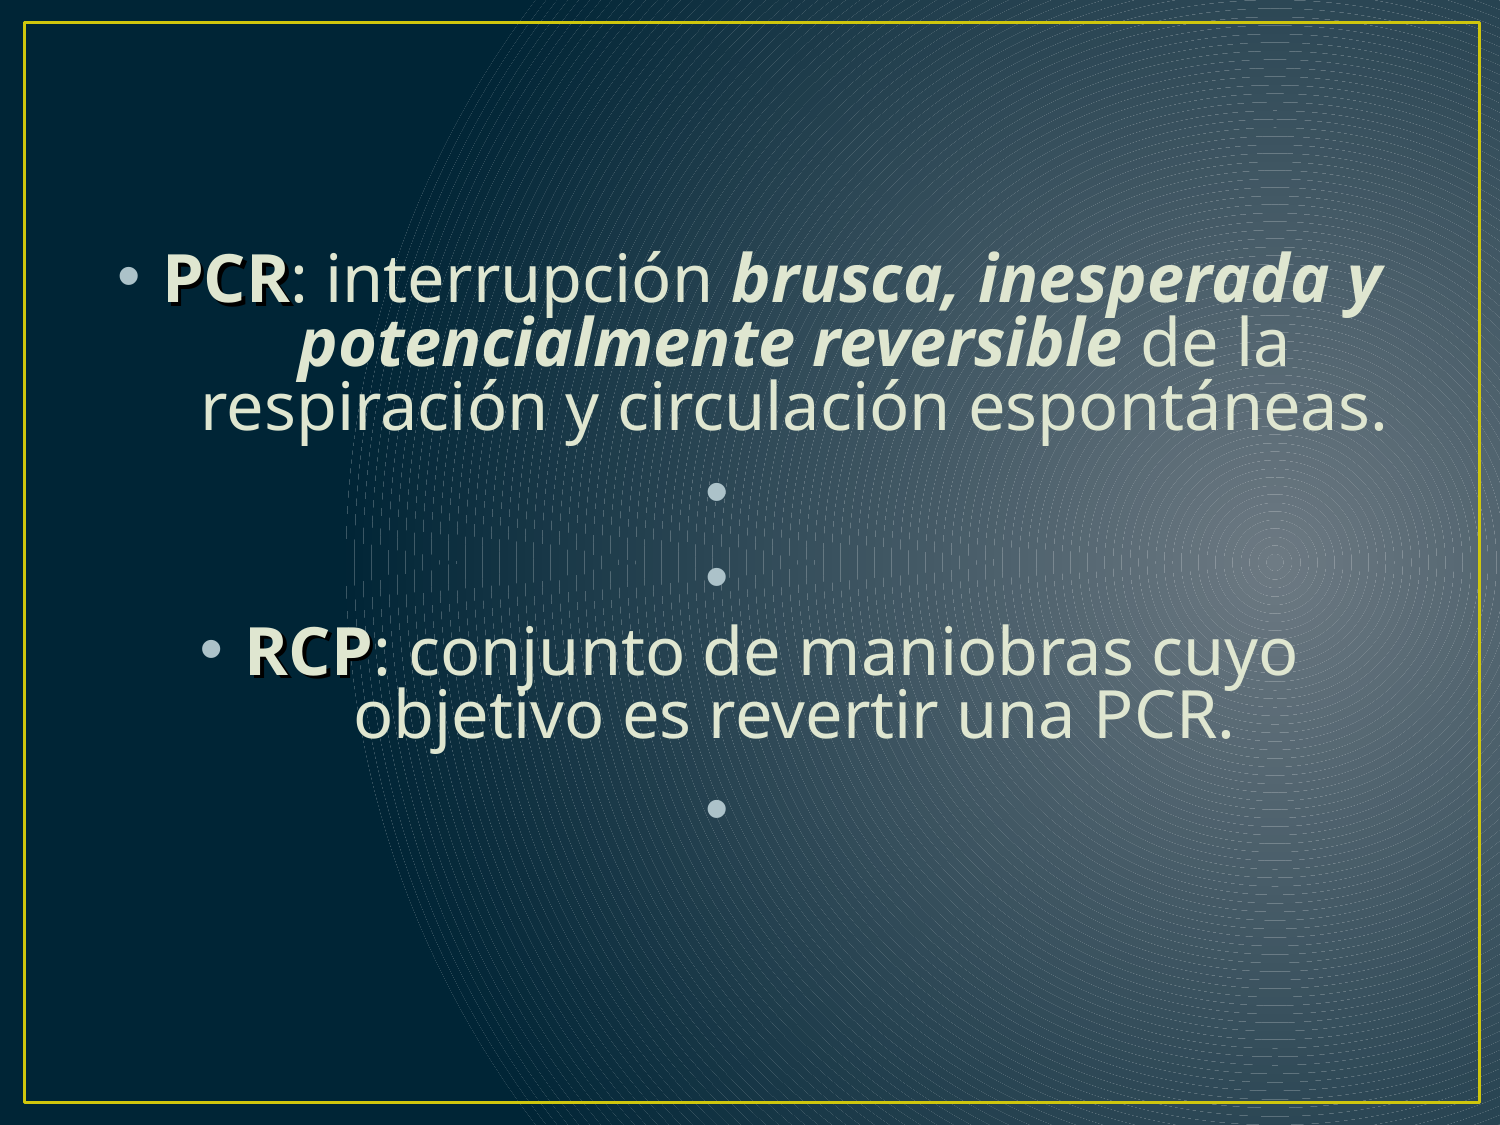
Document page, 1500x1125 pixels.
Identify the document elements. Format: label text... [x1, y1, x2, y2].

list PCR: interrupción brusca, inesperada y potencialmente reversible de la respiración y circulación espontáneas. RCP: conjunto de maniobras cuyo objetivo es revertir una PCR. [75, 243, 1426, 1005]
